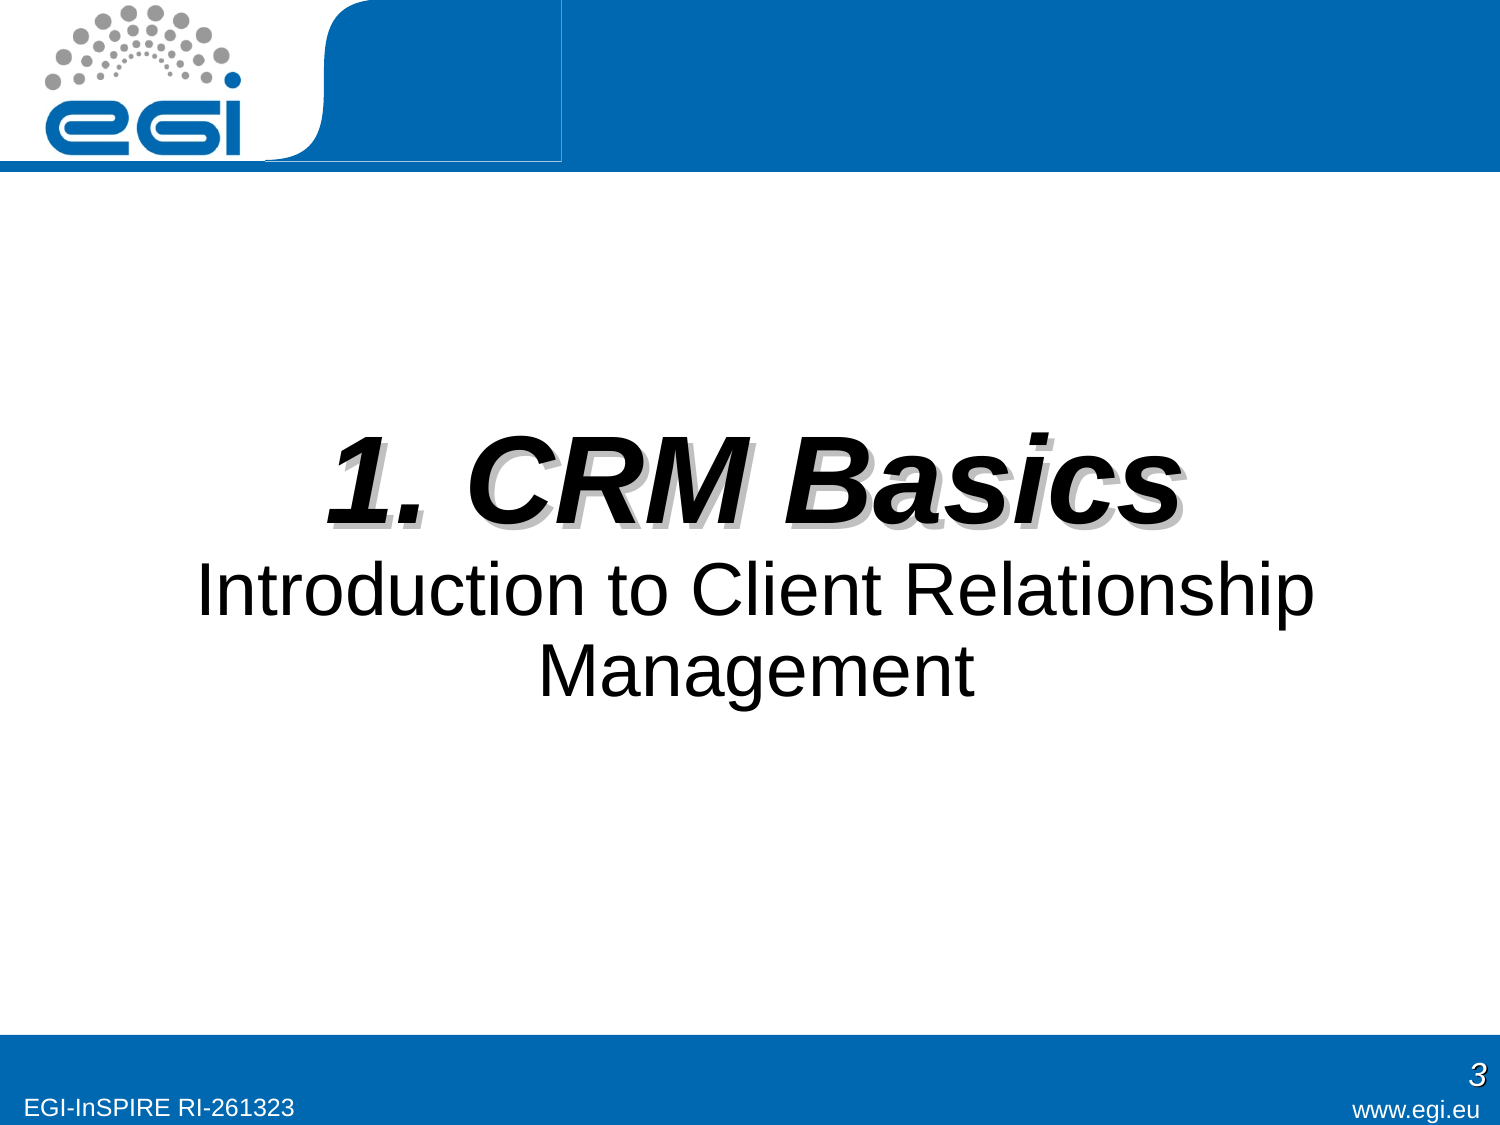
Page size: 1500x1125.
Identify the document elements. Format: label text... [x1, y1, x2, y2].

title 1. CRM Basics Introduction to Client Relationship Management [9, 408, 1500, 721]
picture [0, 0, 265, 161]
